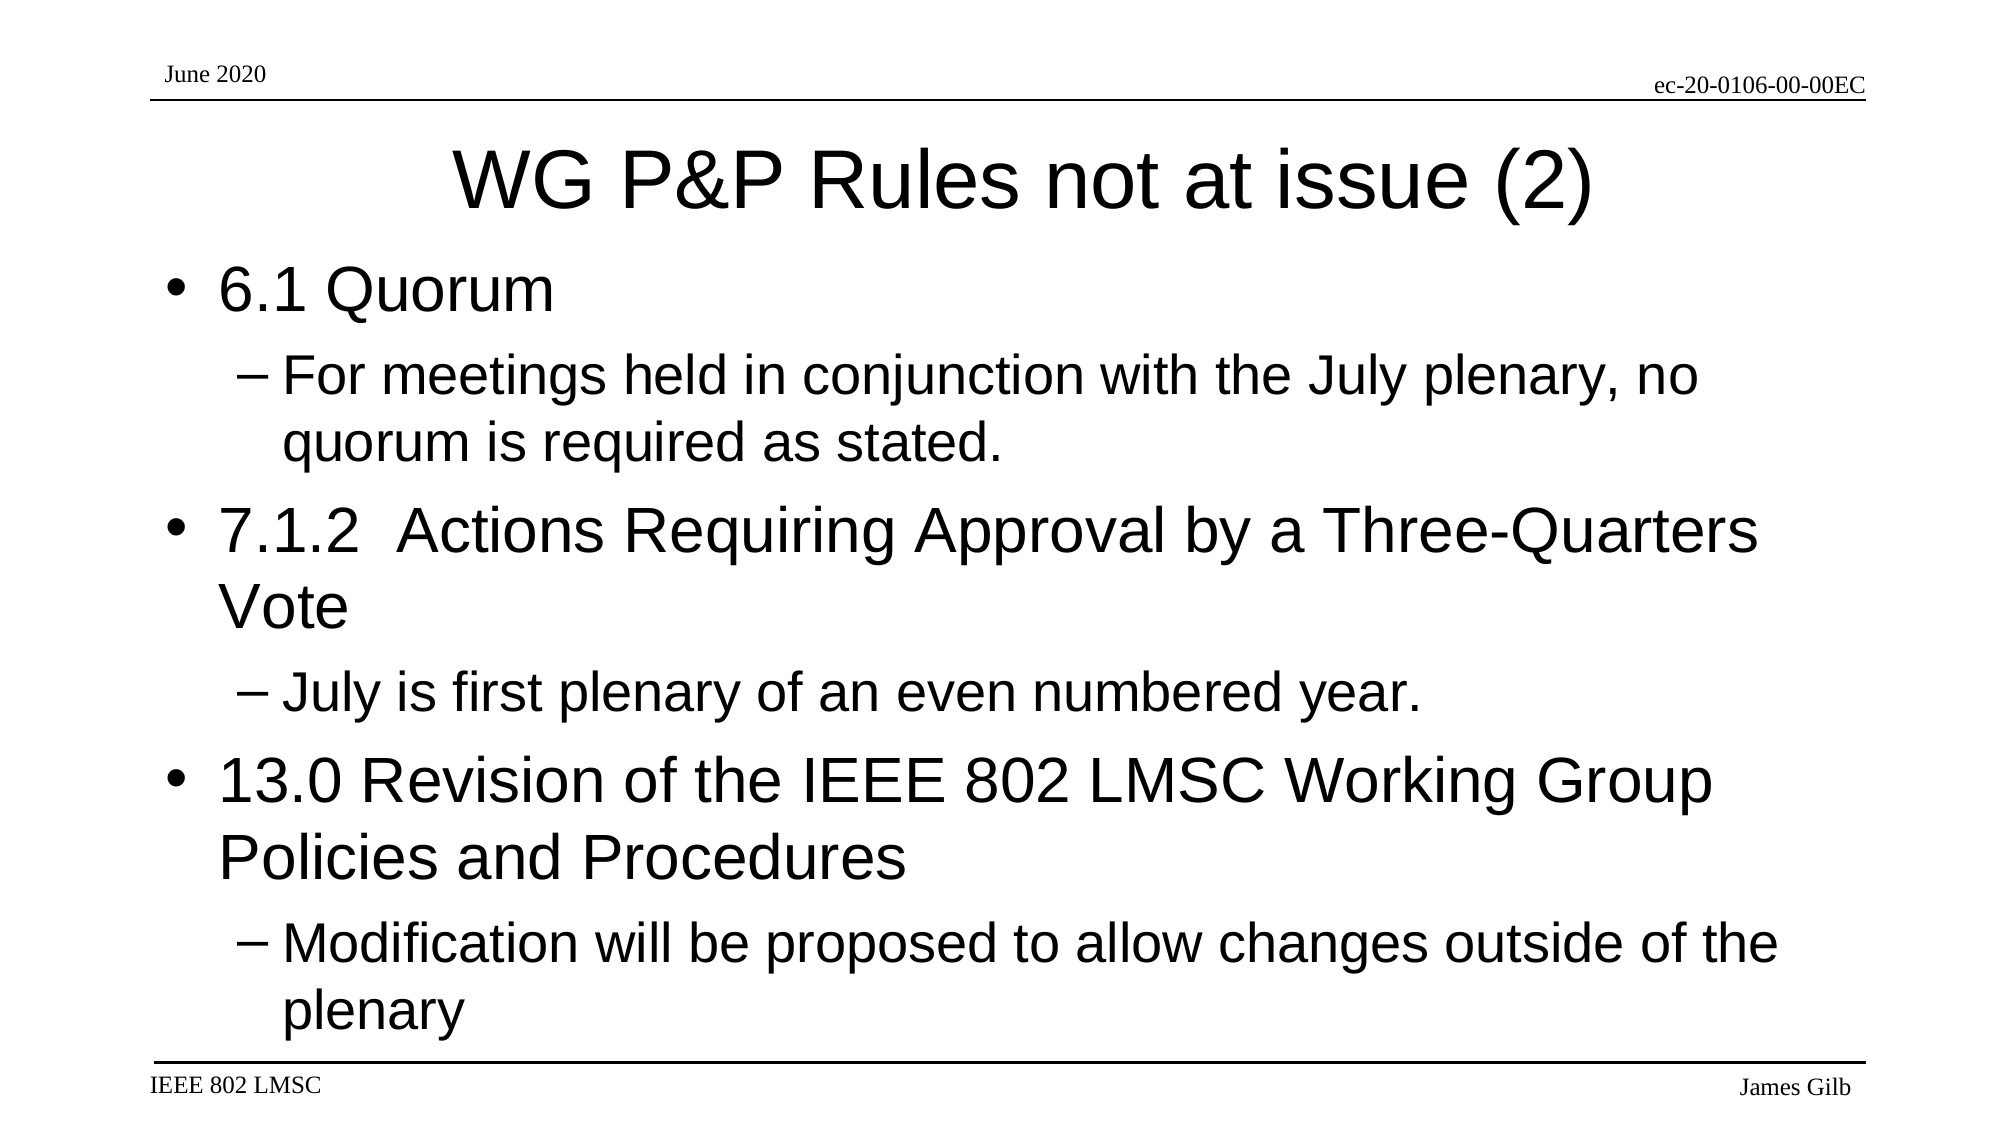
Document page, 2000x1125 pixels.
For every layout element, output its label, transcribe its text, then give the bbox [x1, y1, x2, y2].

title WG P&P Rules not at issue (2) [149, 112, 1900, 238]
list 6.1 Quorum For meetings held in conjunction with the July plenary, no quorum is required as stated. 7.1.2 Actions Requiring Approval by a Three-Quarters Vote July is first plenary of an even numbered year. 13.0 Revision of the IEEE 802 LMSC Working Group Policies and Procedures Modification will be proposed to allow changes outside of the plenary [149, 239, 1900, 1051]
